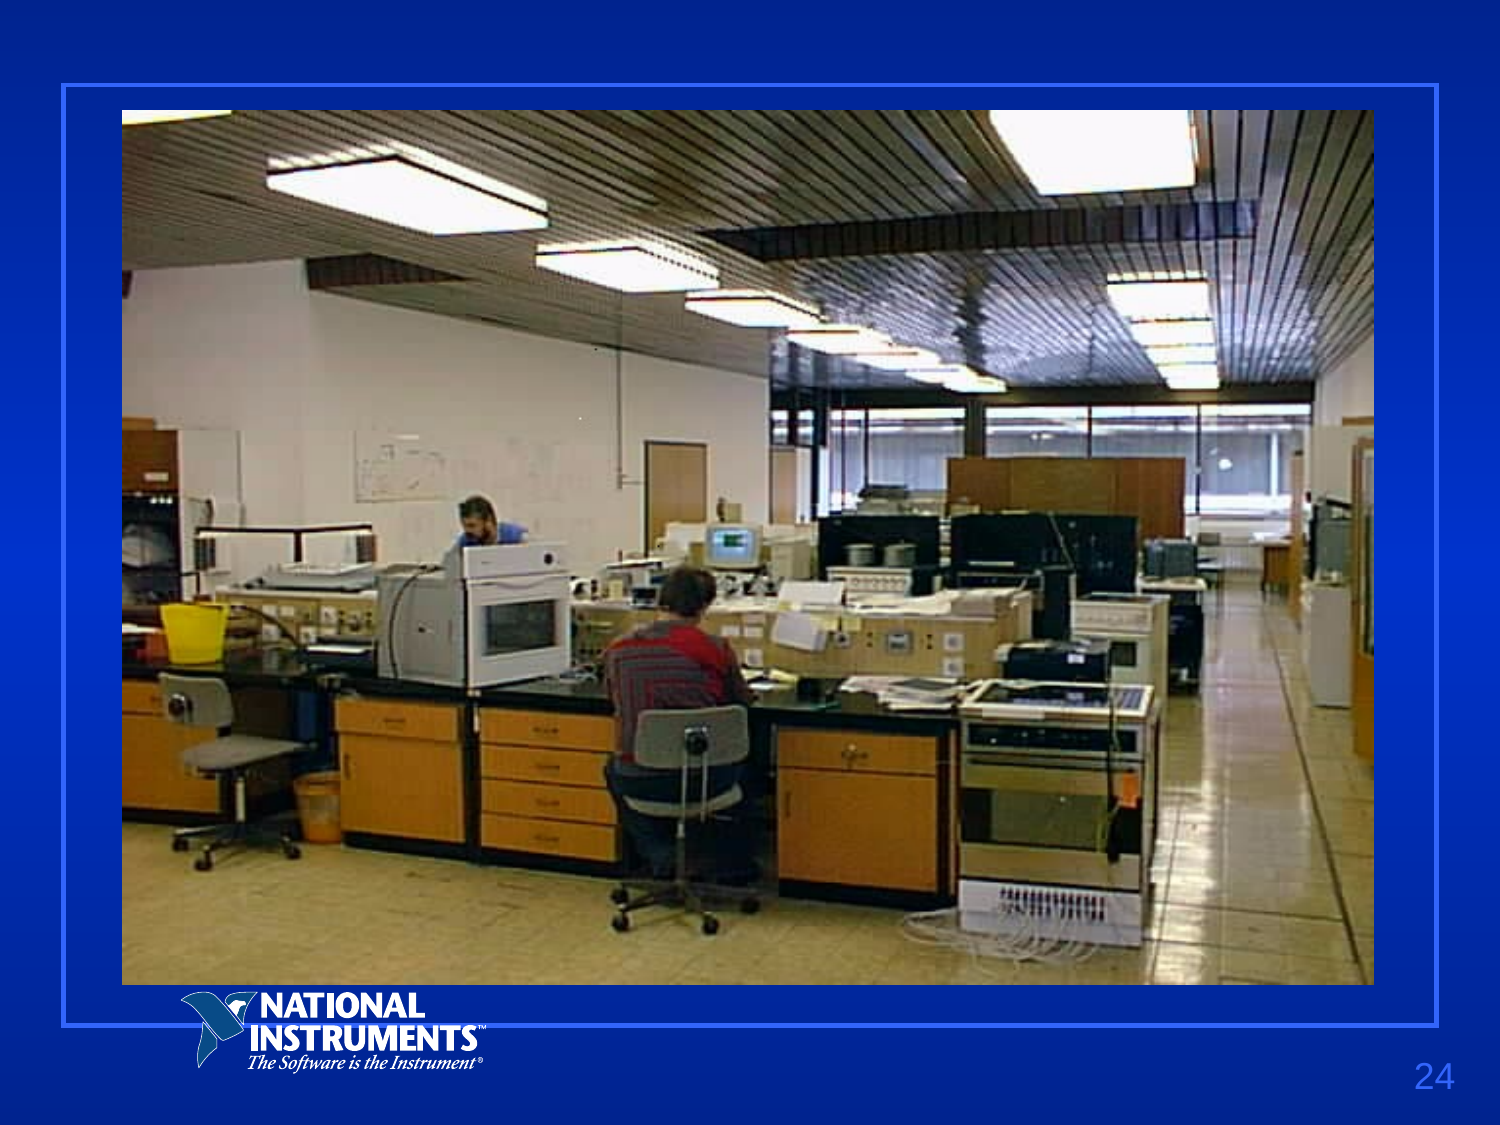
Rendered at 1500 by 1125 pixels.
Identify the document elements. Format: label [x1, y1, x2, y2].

chart [122, 110, 1374, 985]
